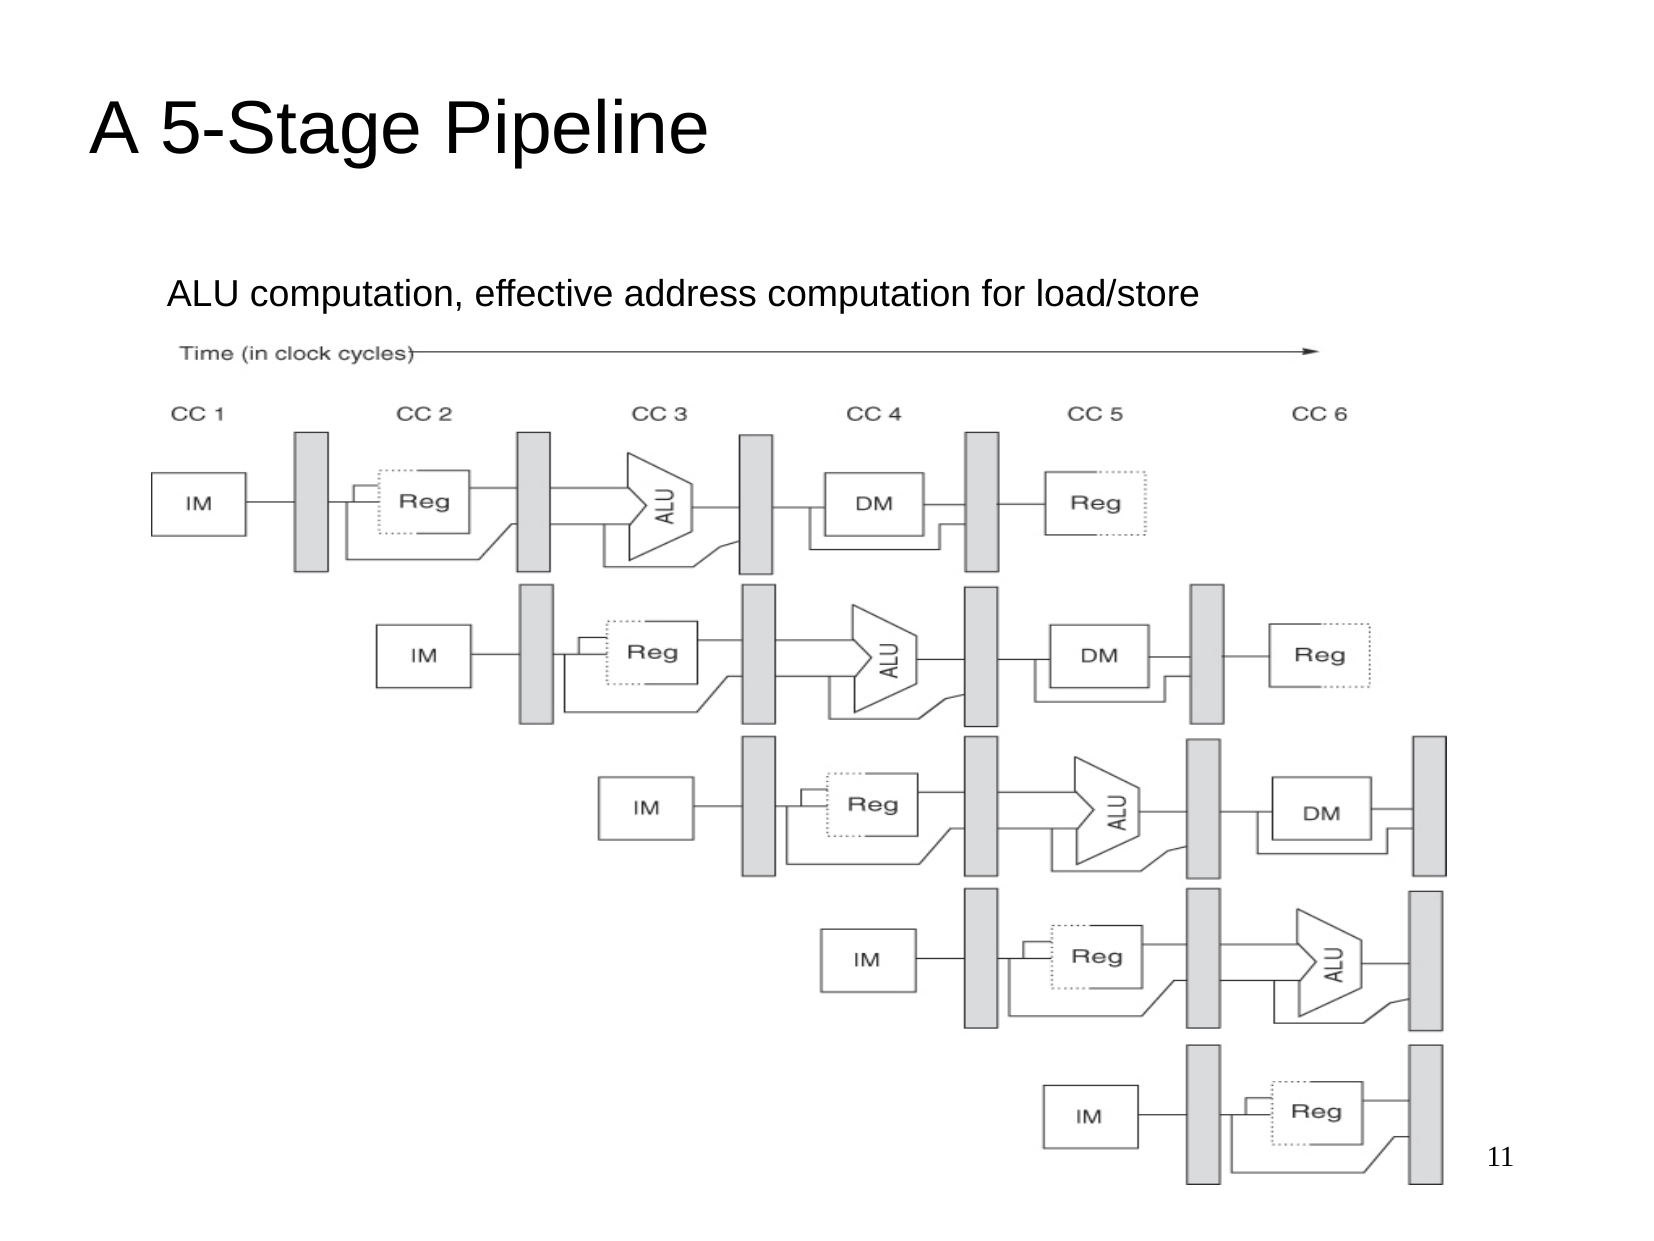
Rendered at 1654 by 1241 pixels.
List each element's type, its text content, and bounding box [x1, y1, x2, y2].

text_box ALU computation, effective address computation for load/store [152, 261, 1216, 323]
text_box A 5-Stage Pipeline [74, 71, 727, 177]
picture [151, 344, 1447, 1186]
text_box <number> [1184, 1129, 1530, 1213]
